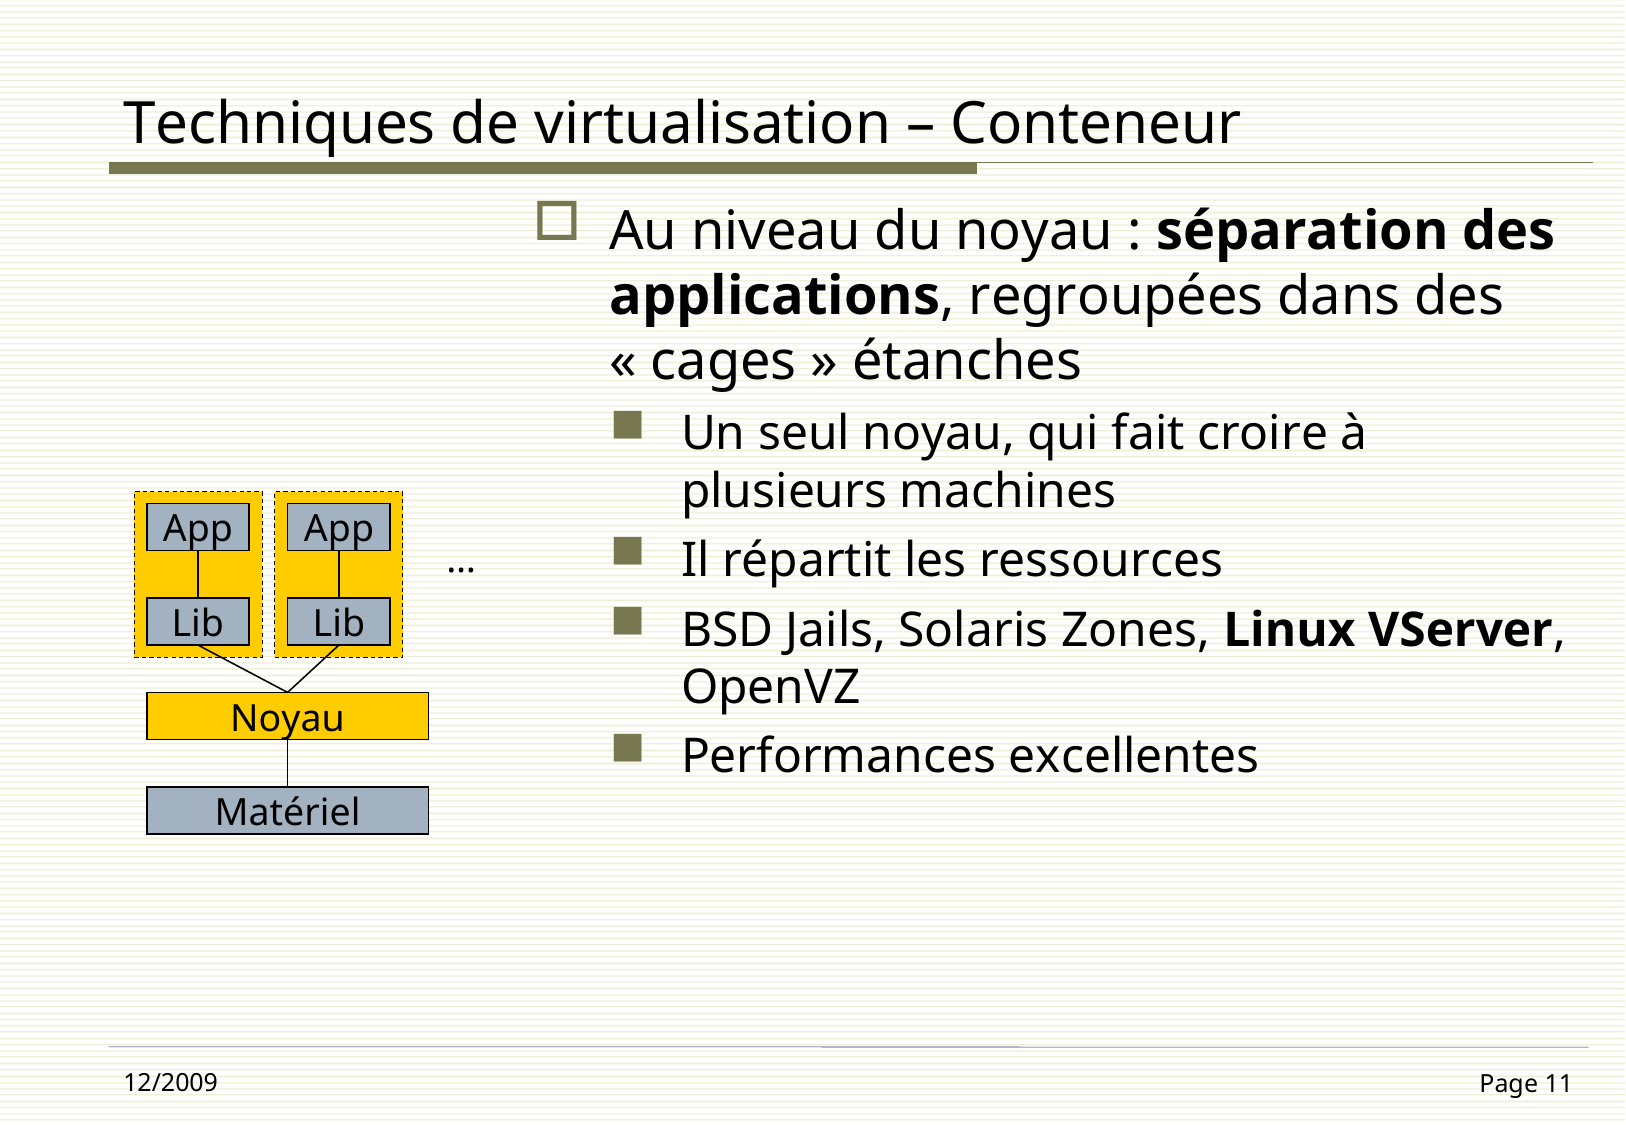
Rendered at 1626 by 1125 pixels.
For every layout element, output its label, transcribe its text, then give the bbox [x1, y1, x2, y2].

text_box Lib [287, 597, 391, 646]
title Techniques de virtualisation – Conteneur [108, 12, 1596, 163]
text_box Noyau [146, 692, 429, 740]
text_box App [287, 503, 391, 551]
list Au niveau du noyau : séparation des applications, regroupées dans des « cages » étanches Un seul noyau, qui fait croire à plusieurs machines Il répartit les ressources BSD Jails, Solaris Zones, Linux VServer, OpenVZ Performances excellentes [518, 187, 1595, 929]
text_box Lib [146, 597, 250, 646]
text_box [134, 491, 263, 658]
text_box Matériel [146, 786, 429, 835]
text_box App [146, 503, 250, 551]
text_box … [431, 527, 492, 588]
picture [0, 0, 1626, 1125]
text_box [274, 491, 403, 658]
